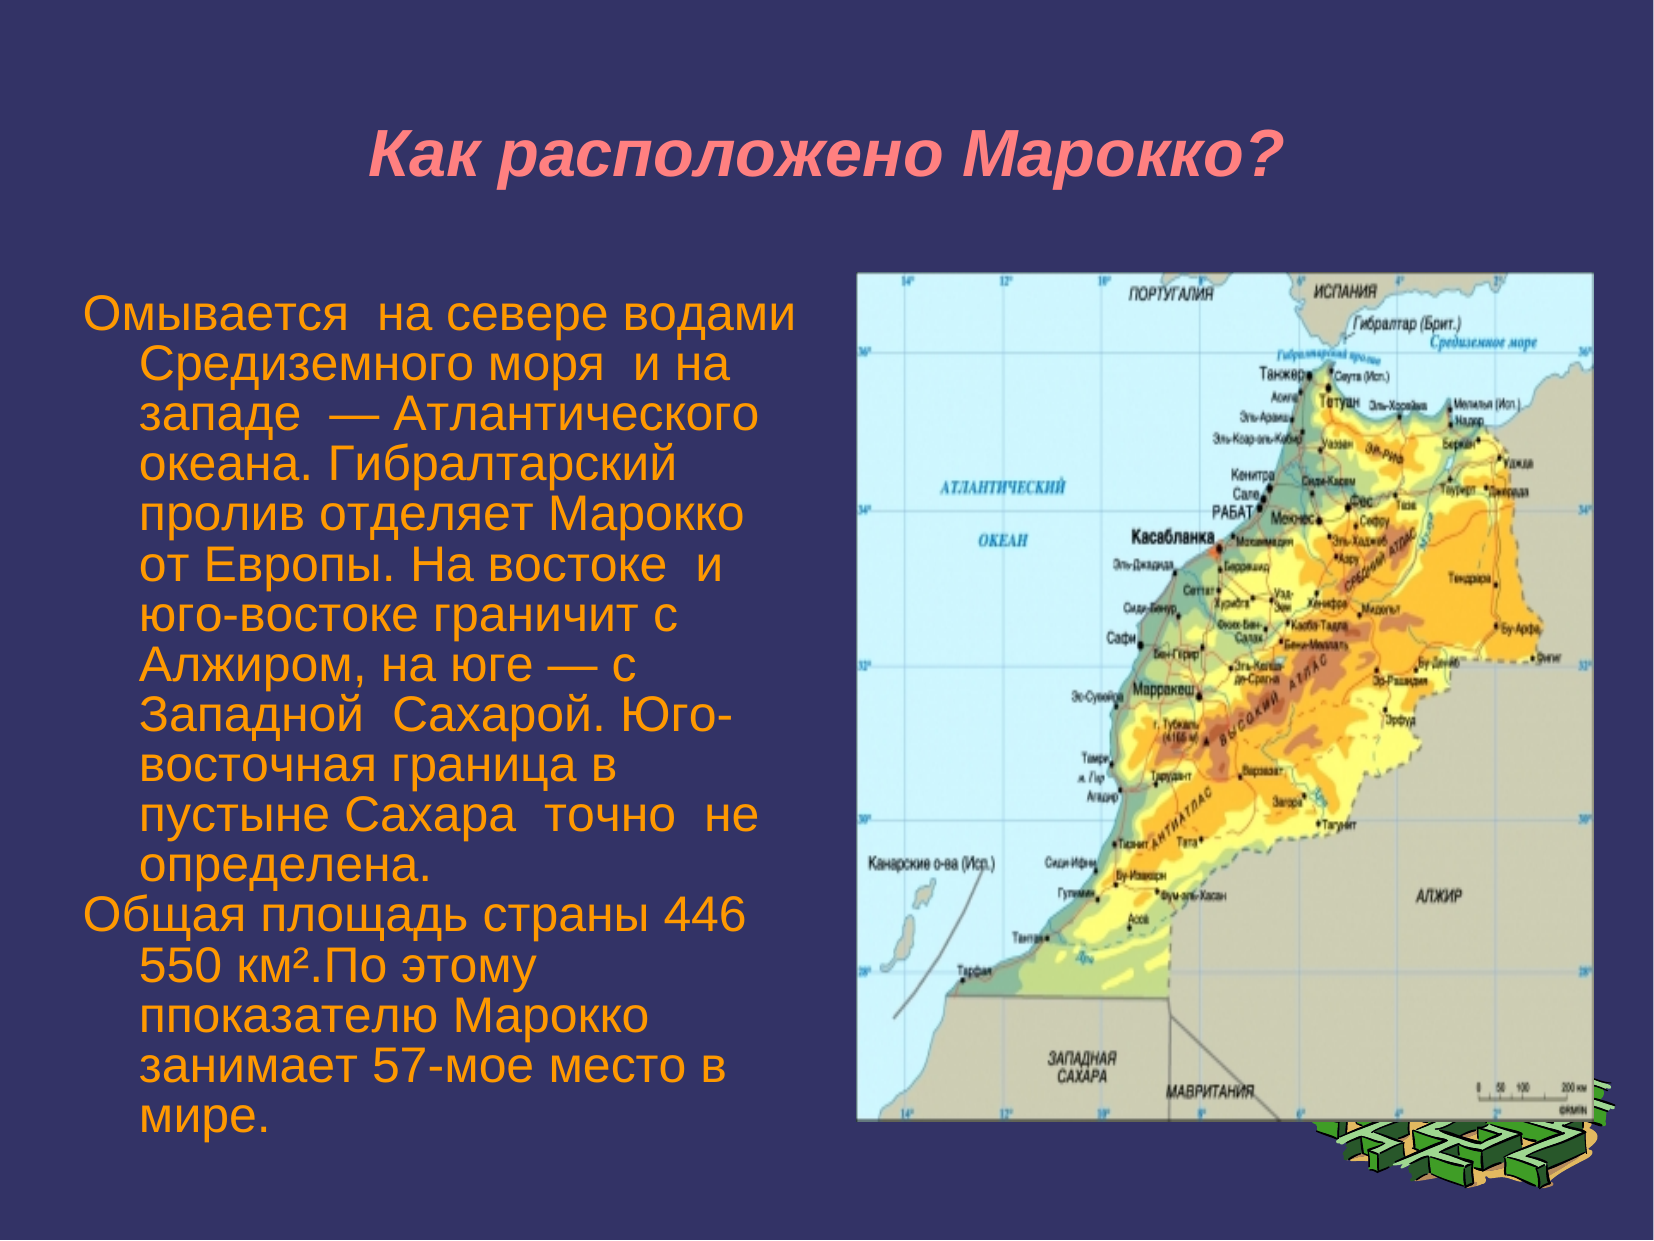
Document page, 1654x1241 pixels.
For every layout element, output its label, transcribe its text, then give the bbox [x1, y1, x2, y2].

list Омывается на севере водами Средиземного моря и на западе — Атлантического океана. Гибралтарский пролив отделяет Марокко от Европы. На востоке и юго-востоке граничит с Алжиром, на юге — с Западной Сахарой. Юго-восточная граница в пустыне Сахара точно не определена. Общая площадь страны 446 550 км².По этому ппоказателю Марокко занимает 57-мое место в мире. [82, 290, 809, 1178]
title Как расположено Марокко? [82, 49, 1571, 257]
picture [856, 272, 1594, 1123]
